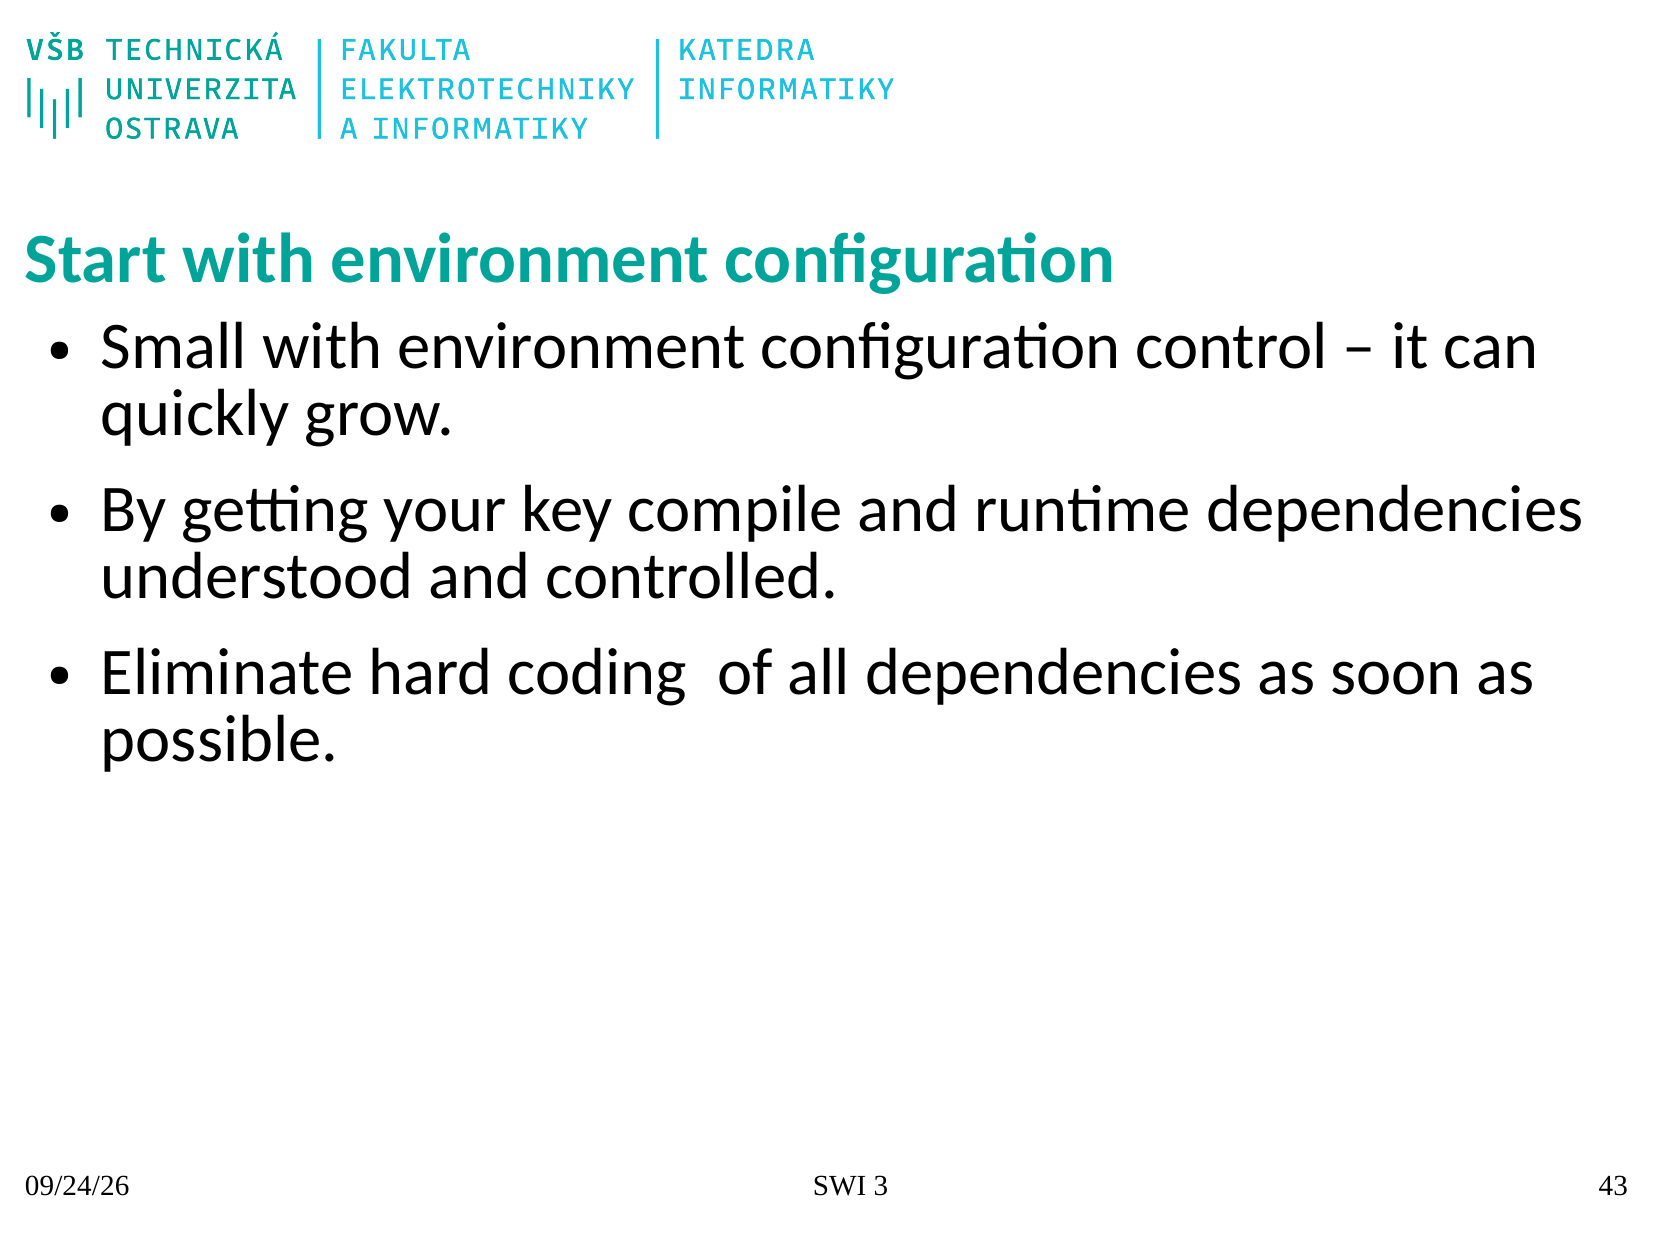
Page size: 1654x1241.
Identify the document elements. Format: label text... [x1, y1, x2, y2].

title Start with environment configuration [24, 169, 1629, 300]
picture [26, 31, 894, 139]
list Small with environment configuration control – it can quickly grow. By getting your key compile and runtime dependencies understood and controlled. Eliminate hard coding of all dependencies as soon as possible. [30, 318, 1629, 1146]
